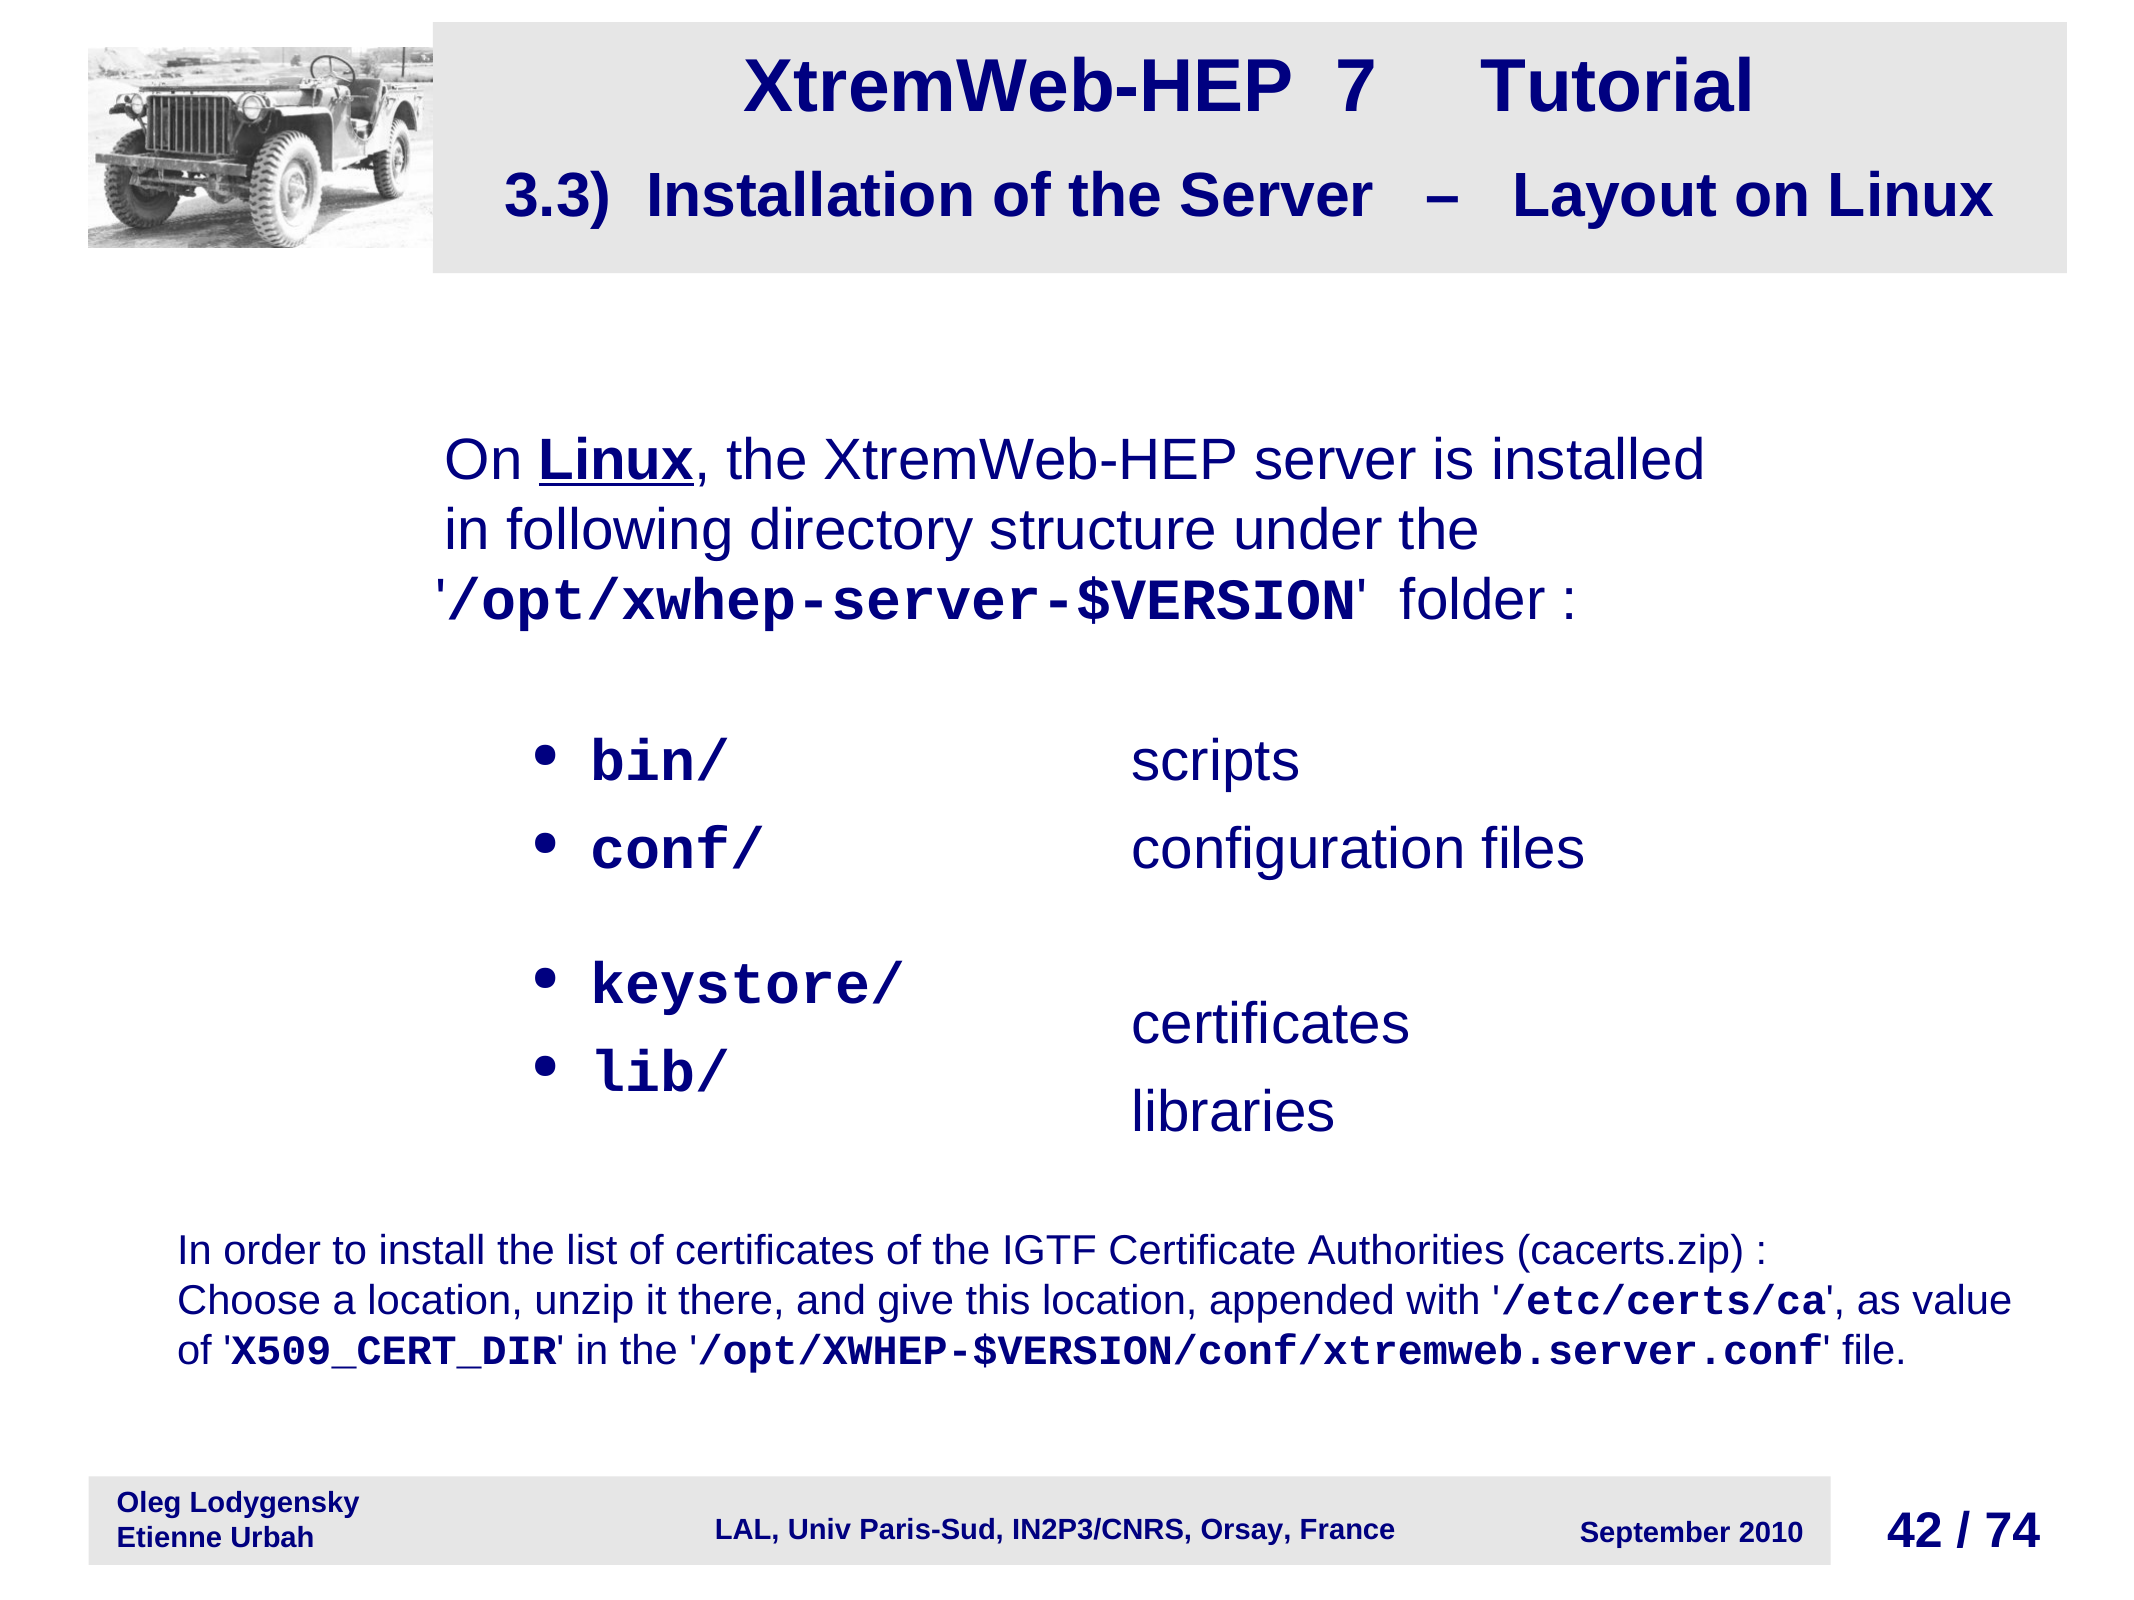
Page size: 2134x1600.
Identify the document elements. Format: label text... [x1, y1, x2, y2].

title 3.3) Installation of the Server – Layout on Linux [442, 118, 2067, 266]
text_box bin/ conf/ keystore/ lib/ [531, 650, 916, 1104]
text_box scripts configuration files certificates libraries [1122, 634, 1876, 1095]
picture [88, 47, 433, 248]
text_box In order to install the list of certificates of the IGTF Certificate Authorities (cacerts.zip) : Choose a location, unzip it there, and give this location, appended with '/etc/certs/ca', as value of 'X509_CERT_DIR' in the '/opt/XWHEP-$VERSION/conf/xtremweb.server.conf' file. [162, 1208, 2038, 1388]
text_box On Linux, the XtremWeb-HEP server is installed in following directory structure under the '/opt/xwhep-server-$VERSION' folder : [435, 420, 1757, 650]
